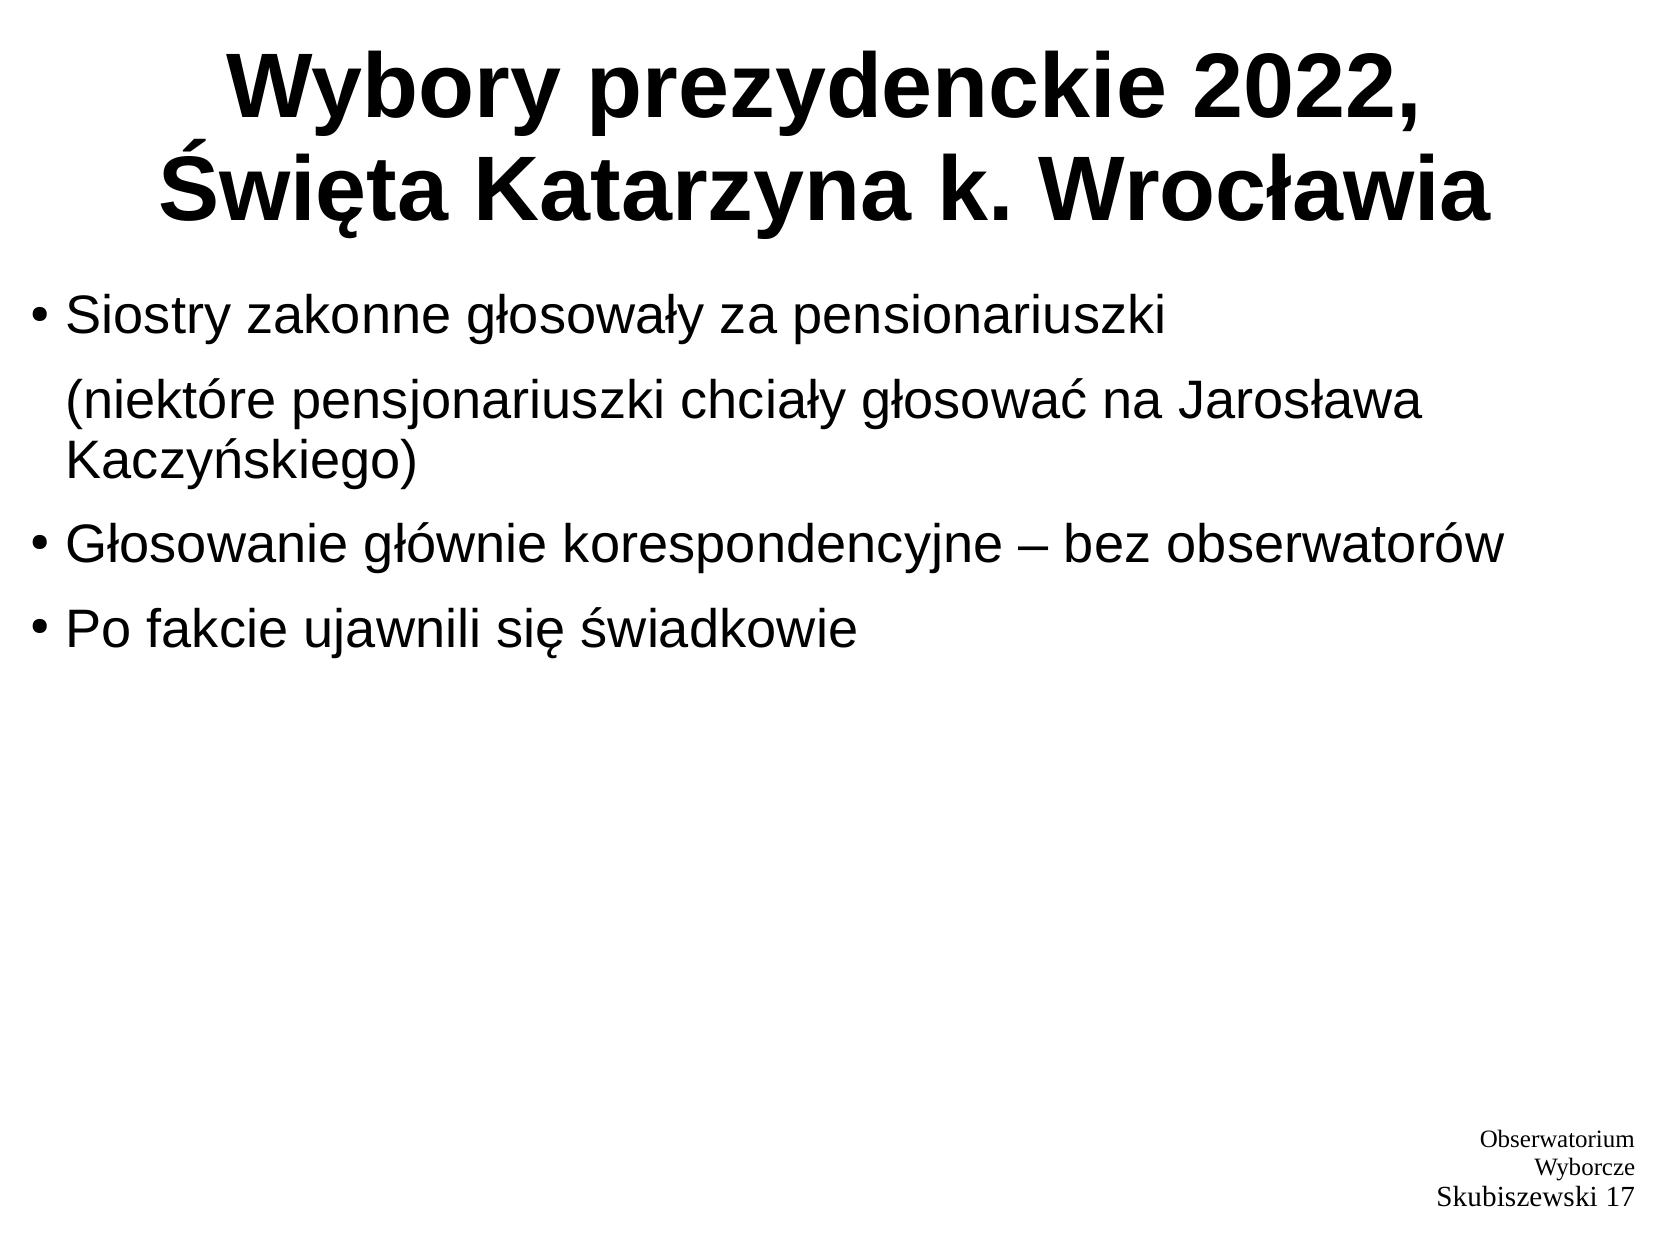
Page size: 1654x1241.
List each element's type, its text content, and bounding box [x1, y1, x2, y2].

list Siostry zakonne głosowały za pensionariuszki (niektóre pensjonariuszki chciały głosować na Jarosława Kaczyńskiego) Głosowanie głównie korespondencyjne – bez obserwatorów Po fakcie ujawnili się świadkowie [30, 285, 1583, 1241]
title Wybory prezydenckie 2022, Święta Katarzyna k. Wrocławia [80, 34, 1570, 241]
